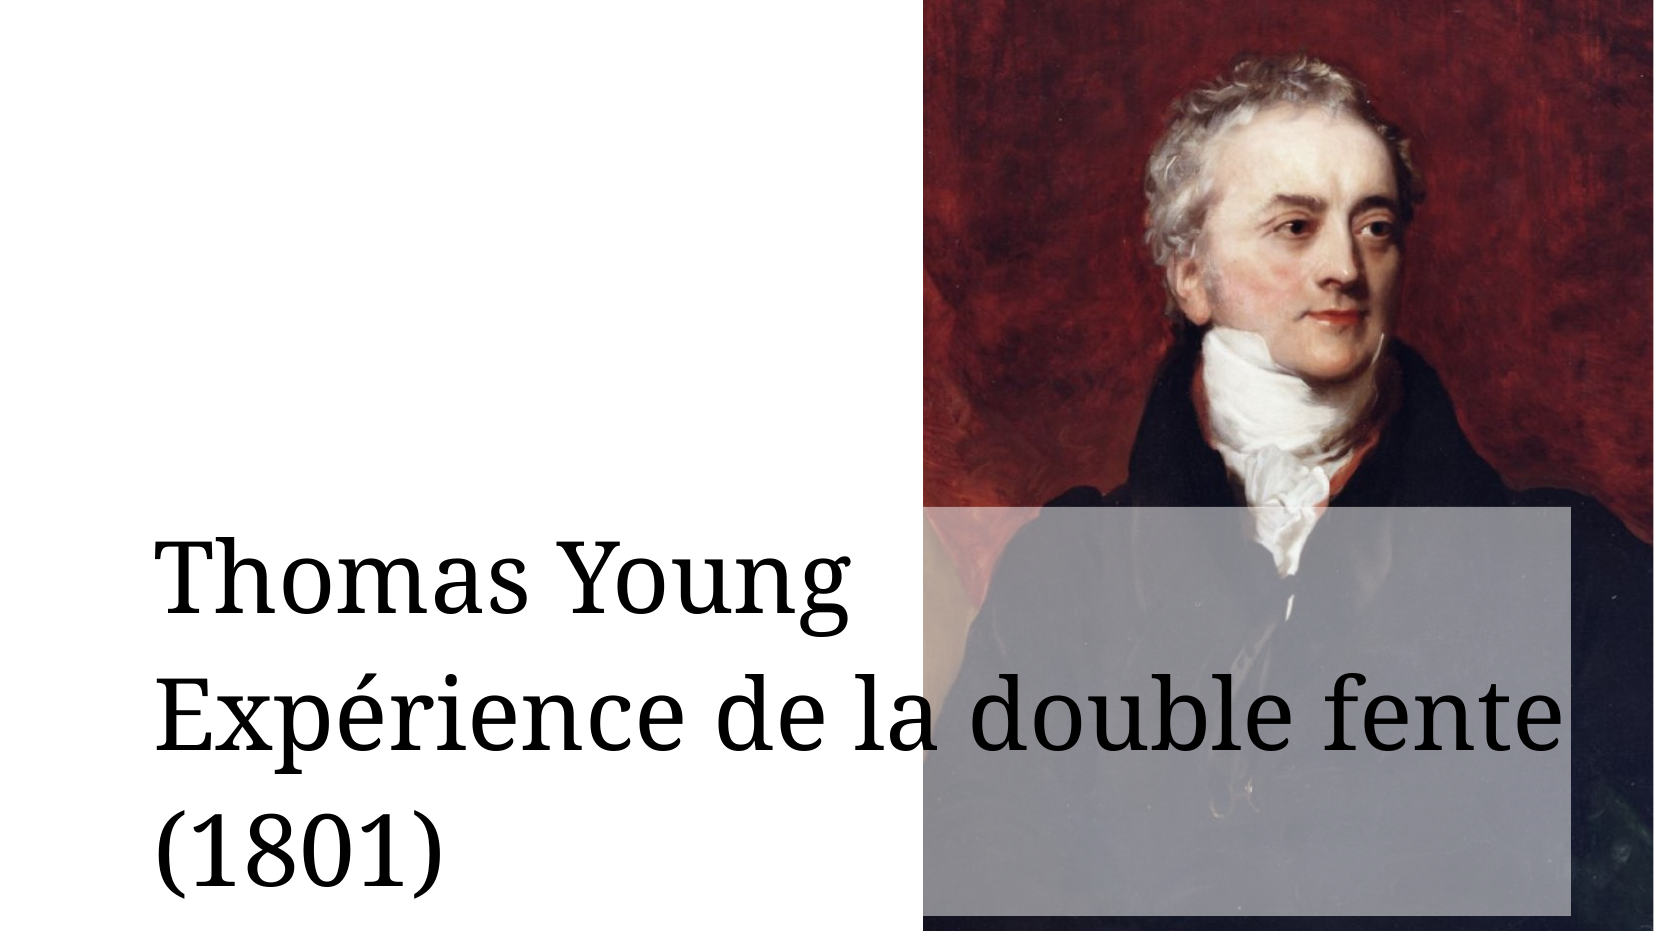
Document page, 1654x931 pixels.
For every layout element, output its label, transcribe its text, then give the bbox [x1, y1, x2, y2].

picture [923, 0, 1654, 931]
title Thomas Young Expérience de la double fente (1801) [82, 558, 1571, 865]
